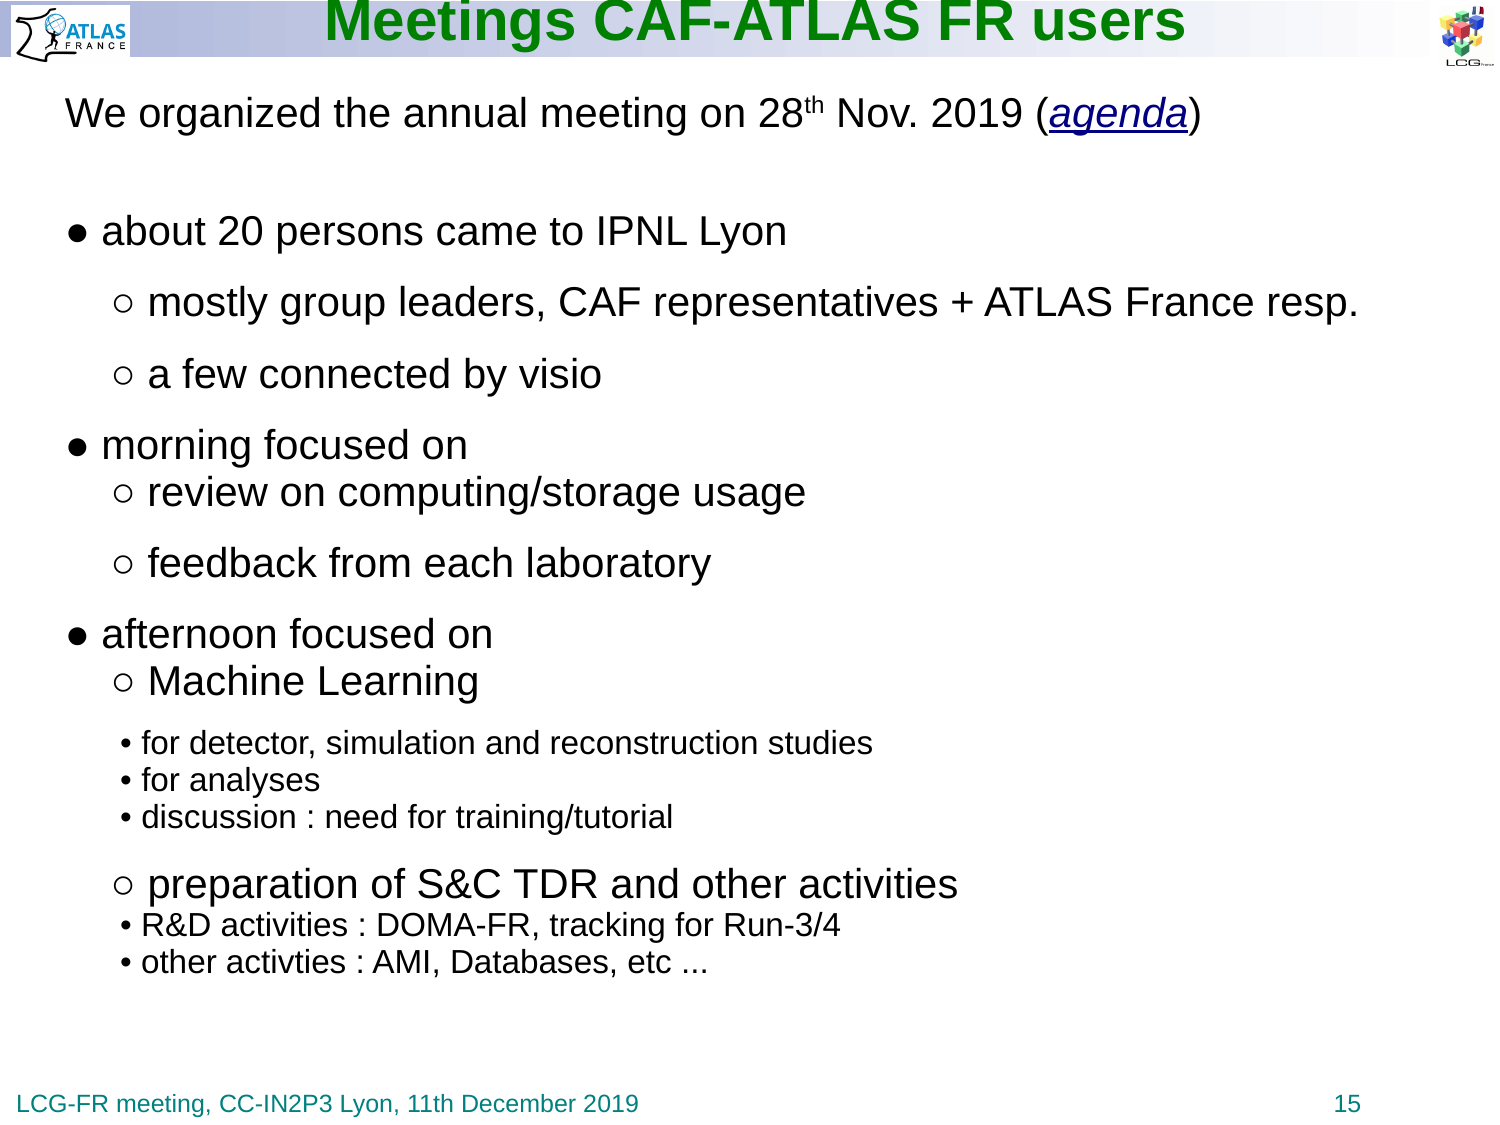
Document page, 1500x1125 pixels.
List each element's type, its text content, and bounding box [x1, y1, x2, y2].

text_box Meetings CAF-ATLAS FR users [7, 0, 1500, 108]
text_box We organized the annual meeting on 28th Nov. 2019 (agenda) ● about 20 persons came to IPNL Lyon ○ mostly group leaders, CAF representatives + ATLAS France resp. ○ a few connected by visio ● morning focused on ○ review on computing/storage usage ○ feedback from each laboratory ● afternoon focused on ○ Machine Learning • for detector, simulation and reconstruction studies • for analyses • discussion : need for training/tutorial ○ preparation of S&C TDR and other activities • R&D activities : DOMA-FR, tracking for Run-3/4 • other activties : AMI, Databases, etc ... [49, 82, 1489, 1125]
